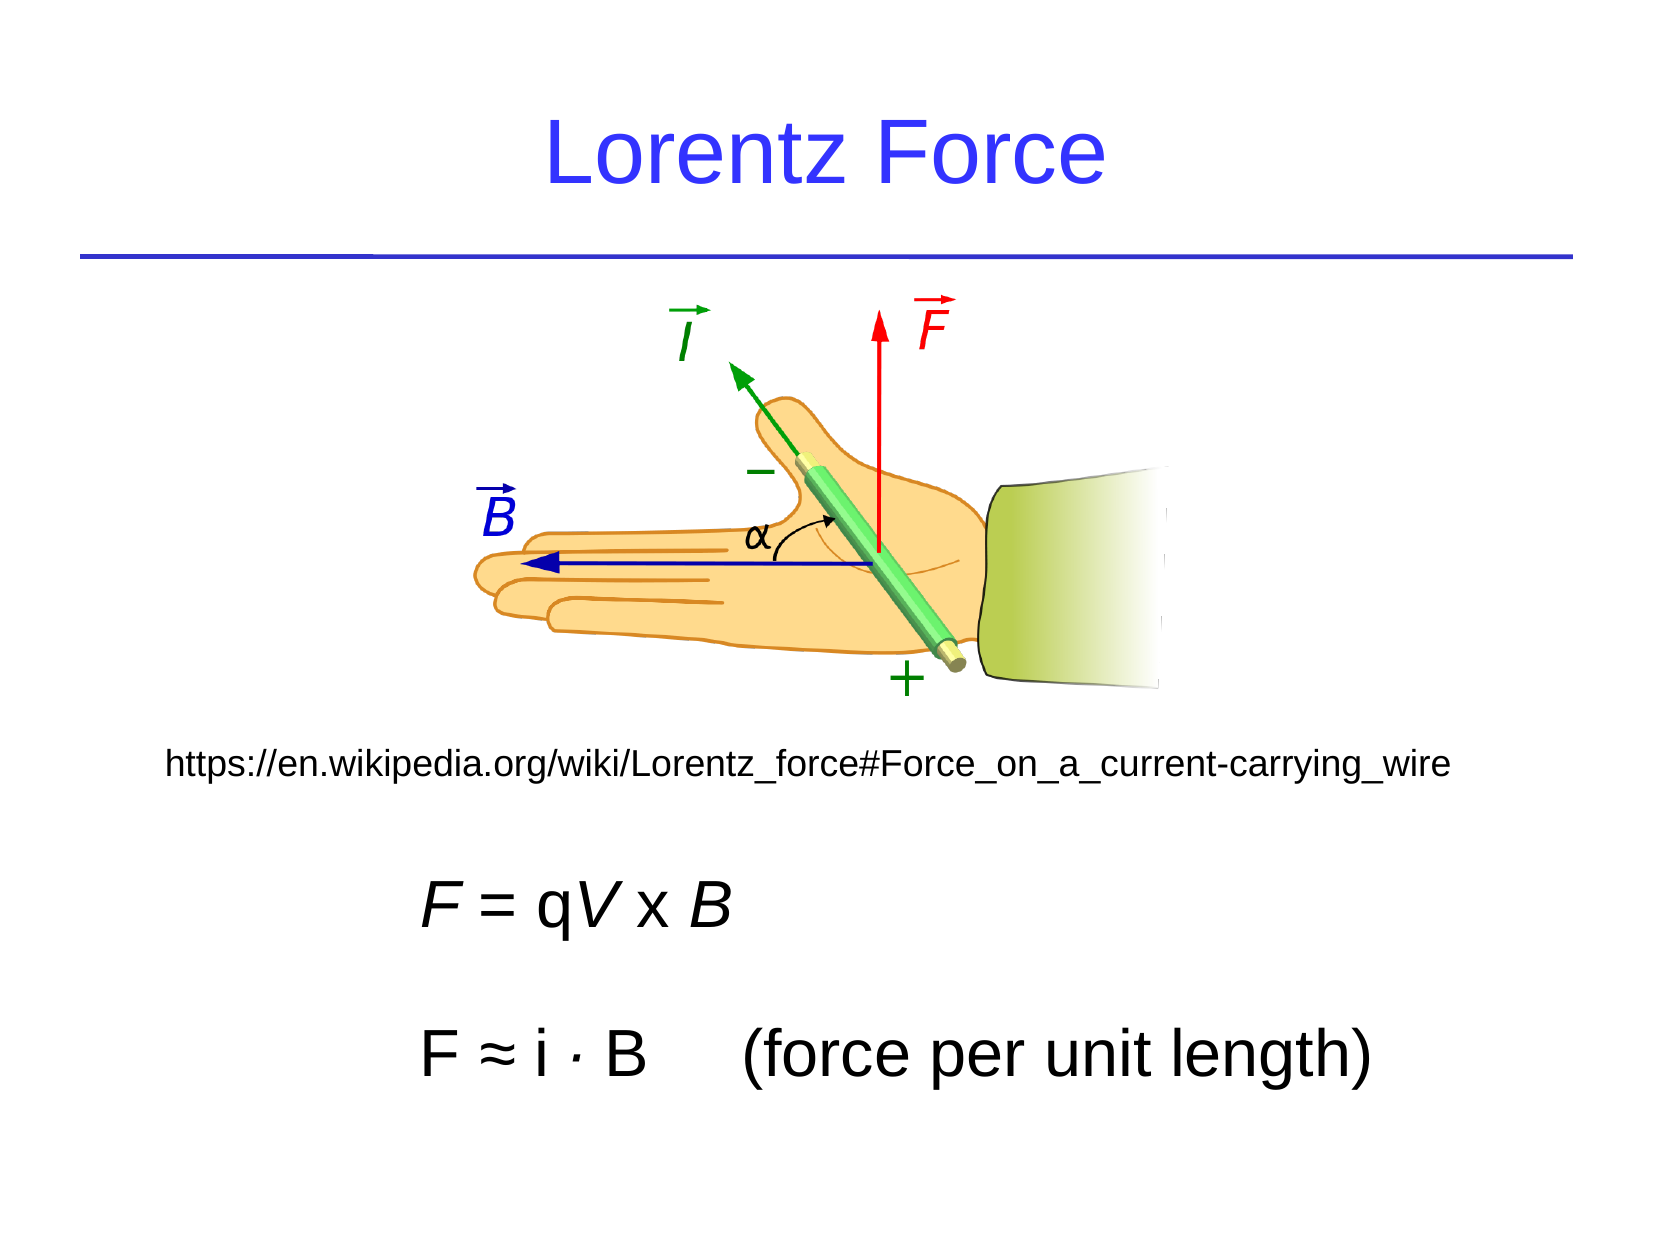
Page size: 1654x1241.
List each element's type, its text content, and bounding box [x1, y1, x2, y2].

picture [444, 285, 1201, 706]
title Lorentz Force [82, 49, 1571, 257]
text_box F = qV x B F ≈ i ∙ B (force per unit length) [405, 855, 1536, 1096]
text_box https://en.wikipedia.org/wiki/Lorentz_force#Force_on_a_current-carrying_wire [150, 735, 1546, 811]
